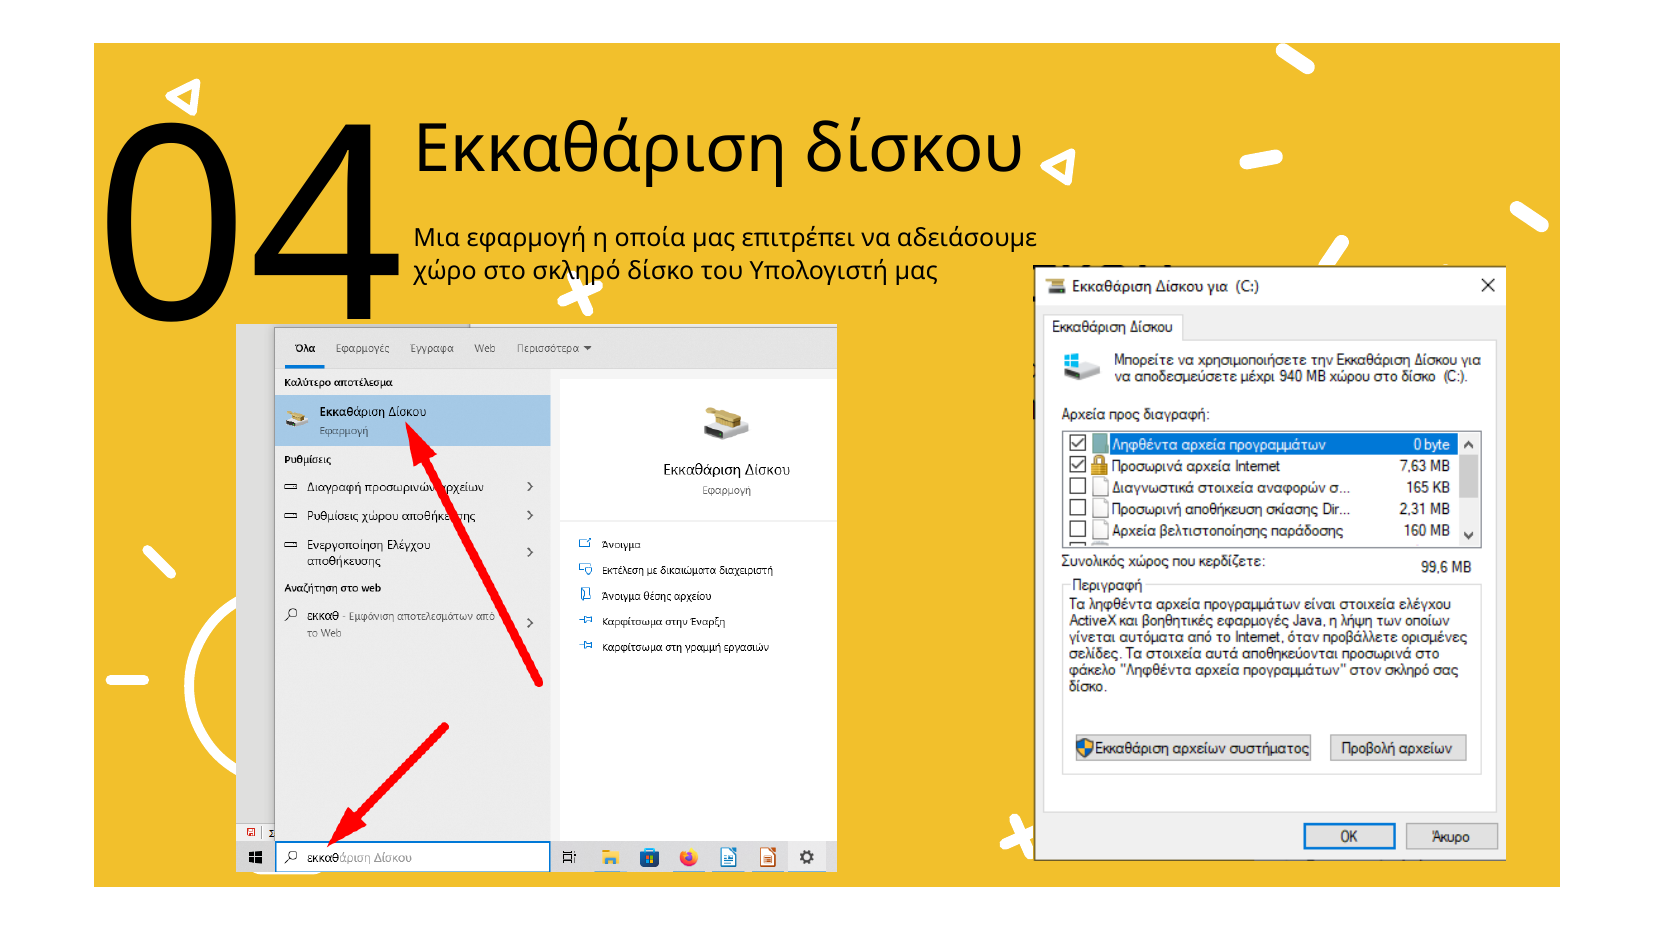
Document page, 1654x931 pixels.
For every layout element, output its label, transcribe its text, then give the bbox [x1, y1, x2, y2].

title Εκκαθάριση δίσκου [440, 88, 1134, 203]
picture [1033, 265, 1506, 861]
title 04 [94, 29, 440, 399]
picture [236, 324, 837, 872]
text_box Μια εφαρμογή η οποία μας επιτρέπει να αδειάσουμε χώρο στο σκληρό δίσκο του Υπολογιστή μας [440, 202, 1074, 305]
